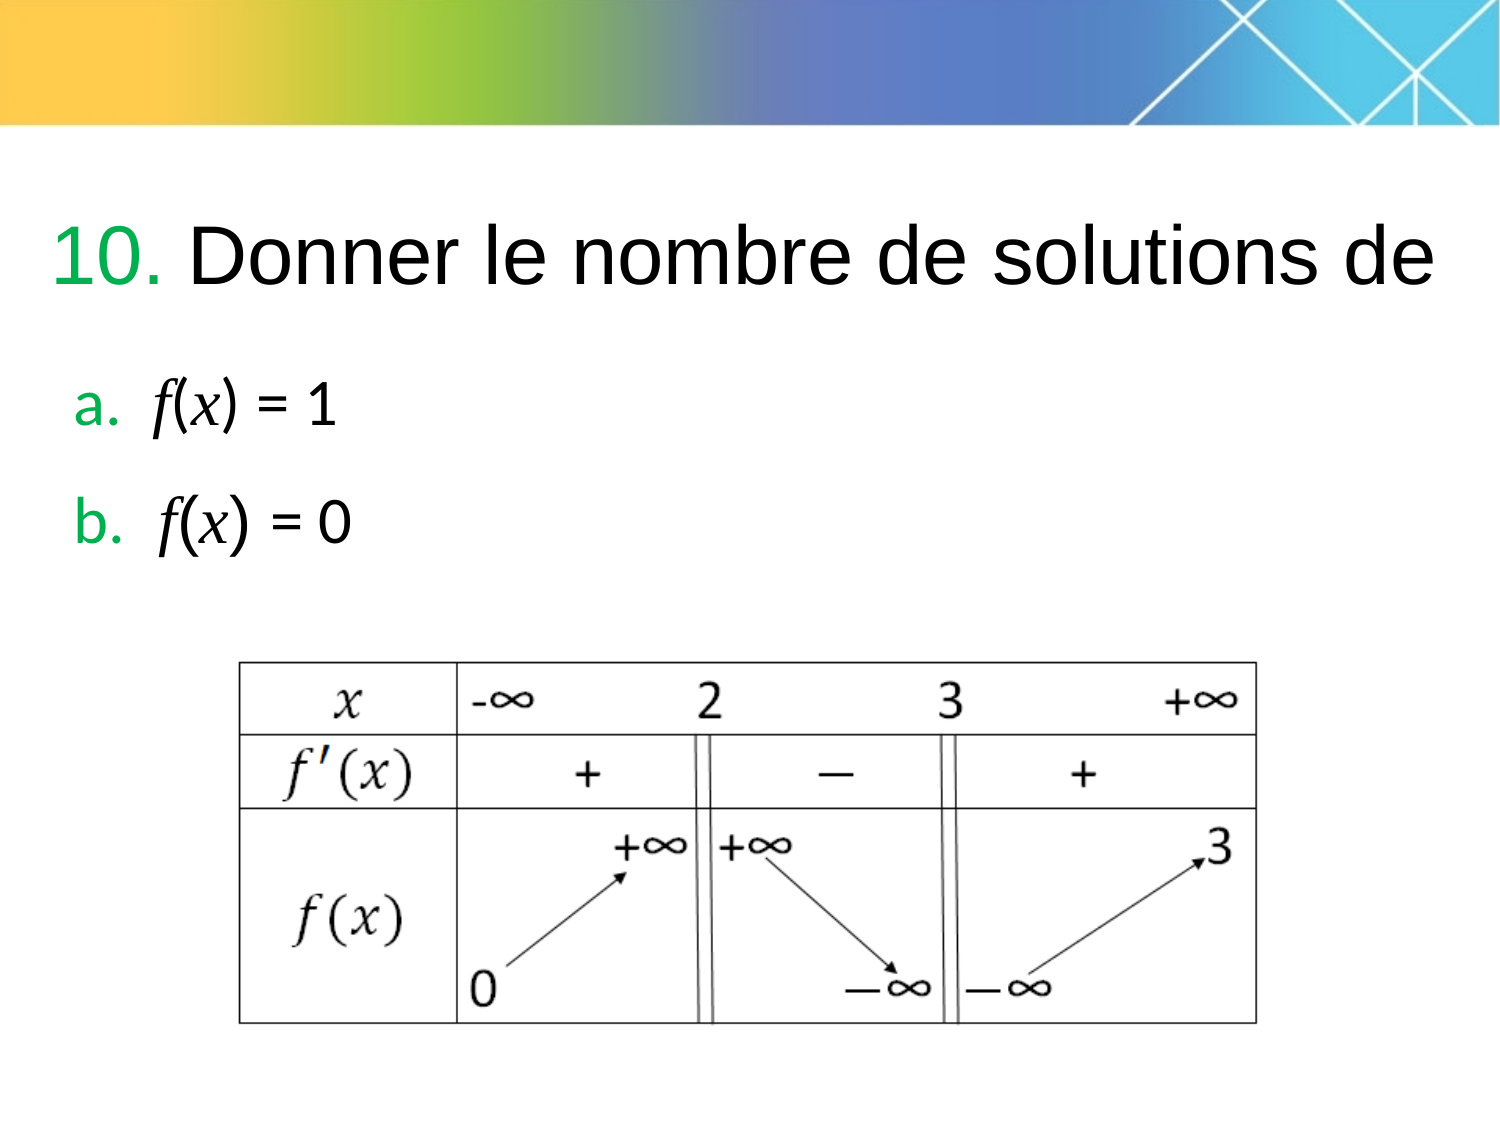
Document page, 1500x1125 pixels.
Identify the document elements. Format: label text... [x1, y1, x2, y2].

picture [225, 648, 1276, 1032]
text_box Donner le nombre de solutions de [35, 164, 1460, 338]
text_box a. f(x) = 1 b. f(x) = 0 [58, 351, 411, 682]
picture [0, 0, 1500, 127]
